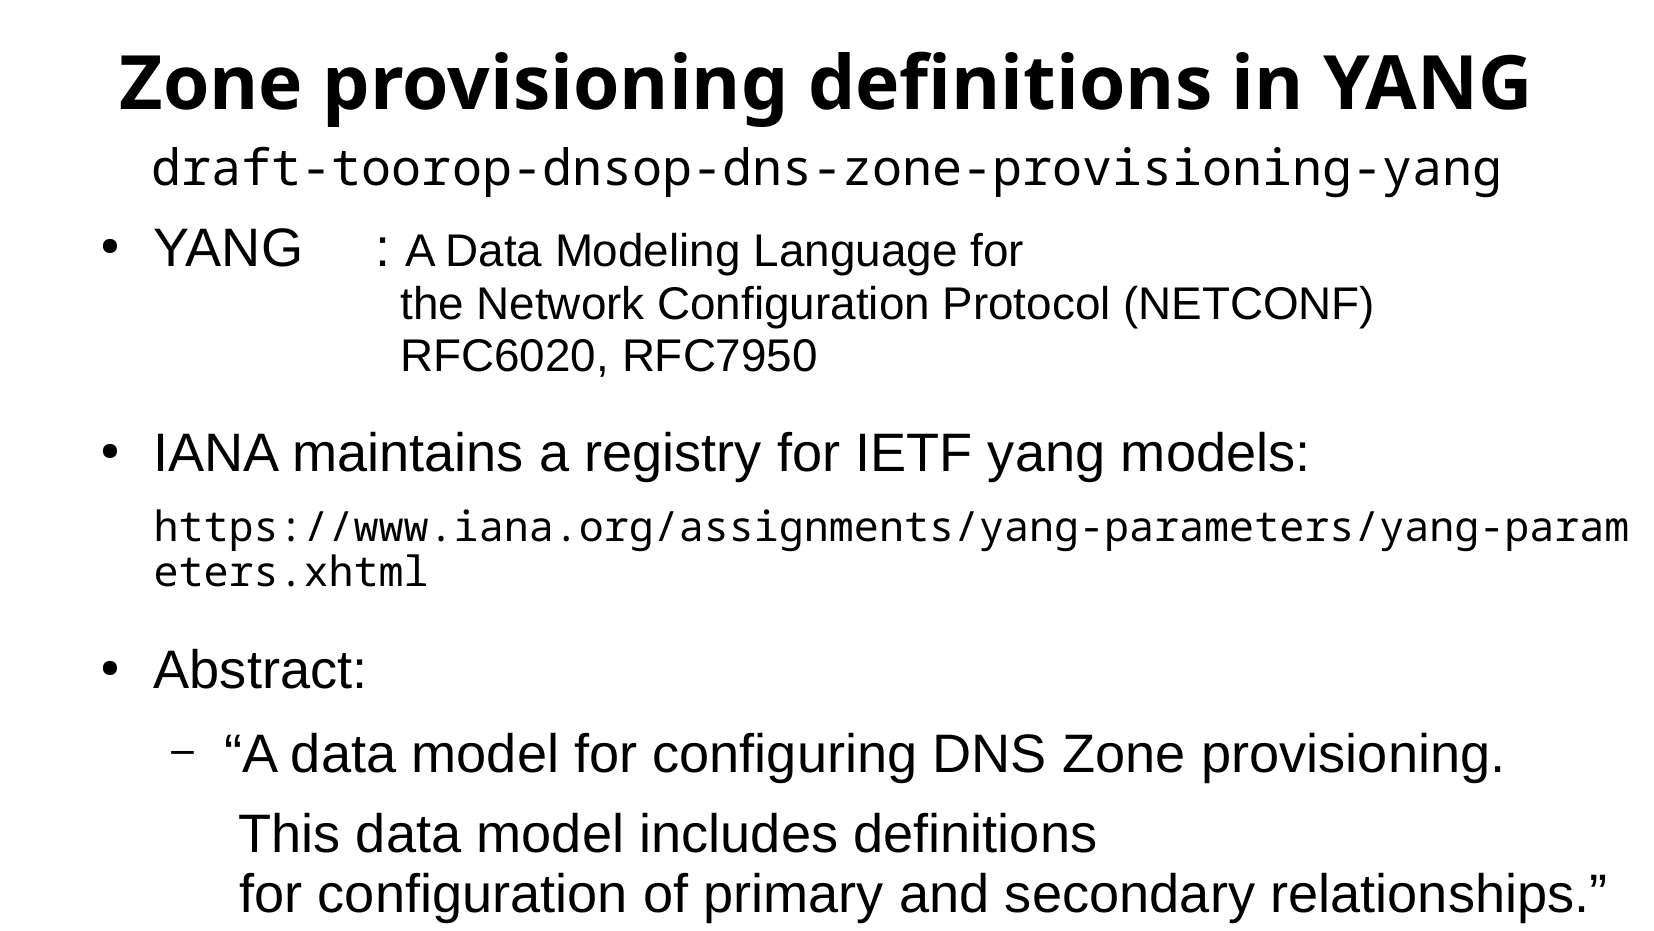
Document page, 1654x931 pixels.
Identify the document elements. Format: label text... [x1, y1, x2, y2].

title Zone provisioning definitions in YANG draft-toorop-dnsop-dns-zone-provisioning-yang [82, 37, 1571, 193]
list YANG : A Data Modeling Language for the Network Configuration Protocol (NETCONF) RFC6020, RFC7950 IANA maintains a registry for IETF yang models: https://www.iana.org/assignments/yang-parameters/yang-parameters.xhtml Abstract: “A data model for configuring DNS Zone provisioning. This data model includes definitions for configuration of primary and secondary relationships.” [82, 217, 1642, 931]
